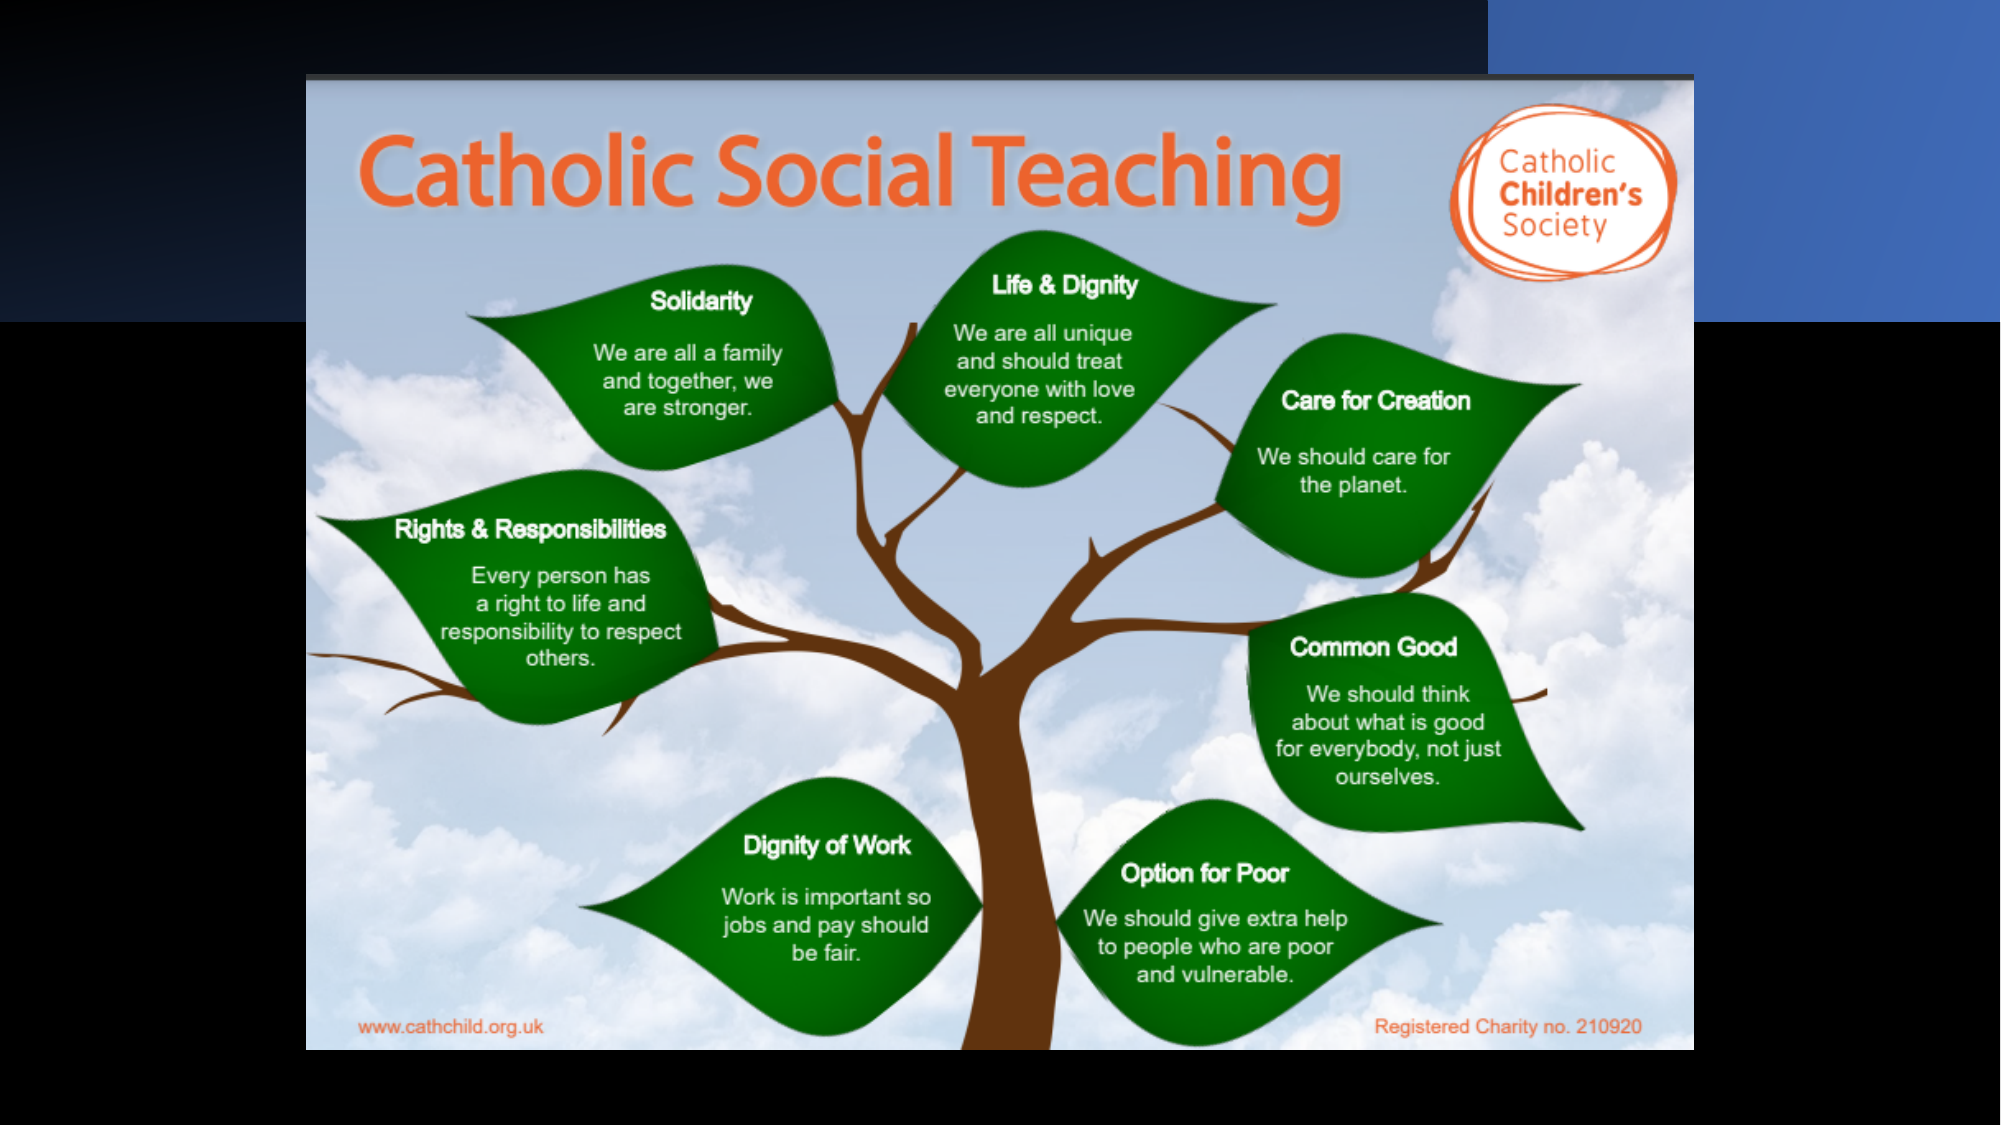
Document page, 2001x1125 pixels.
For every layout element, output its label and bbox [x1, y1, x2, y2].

picture [306, 75, 1694, 1051]
text_box [0, 0, 2000, 1125]
